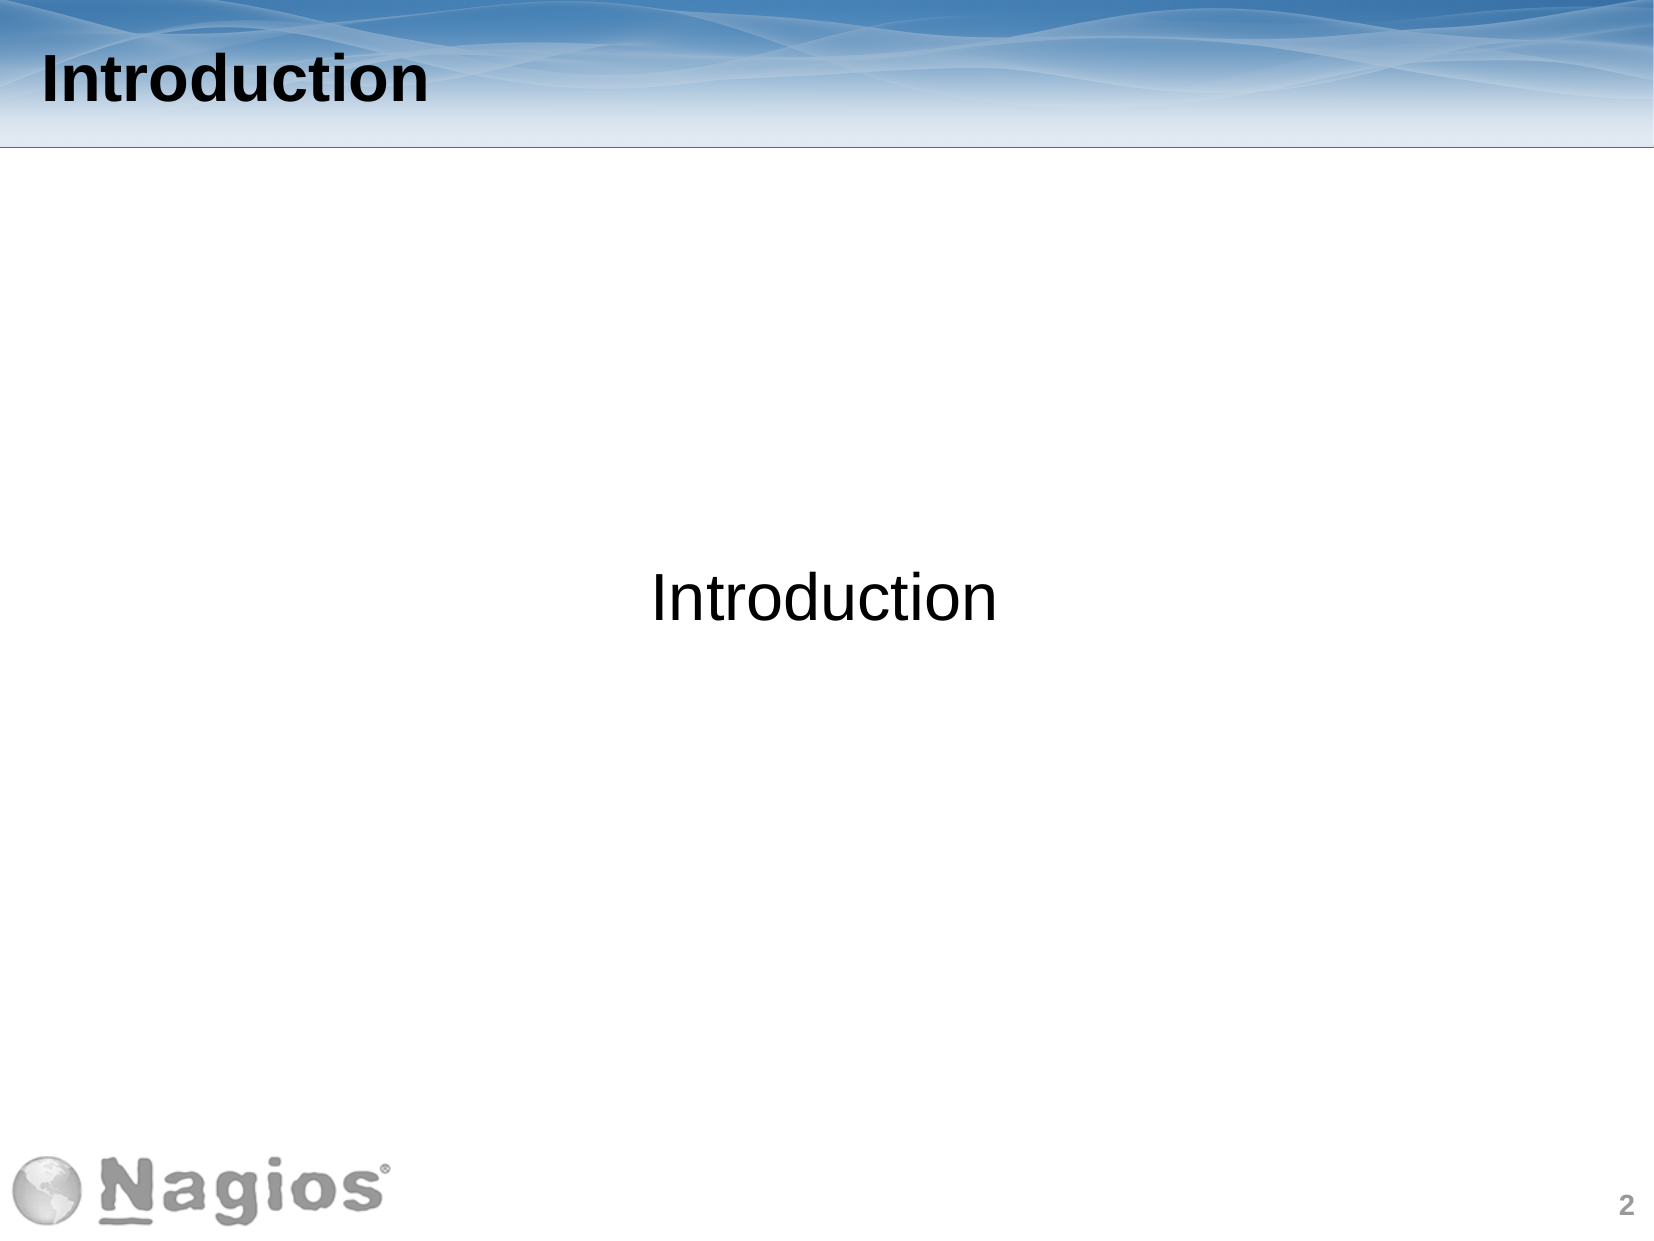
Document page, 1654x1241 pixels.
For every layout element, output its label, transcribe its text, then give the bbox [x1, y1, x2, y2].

title Introduction [41, 29, 1248, 127]
picture [0, 0, 1654, 147]
picture [5, 1143, 400, 1239]
subtitle Introduction [80, 188, 1569, 1007]
